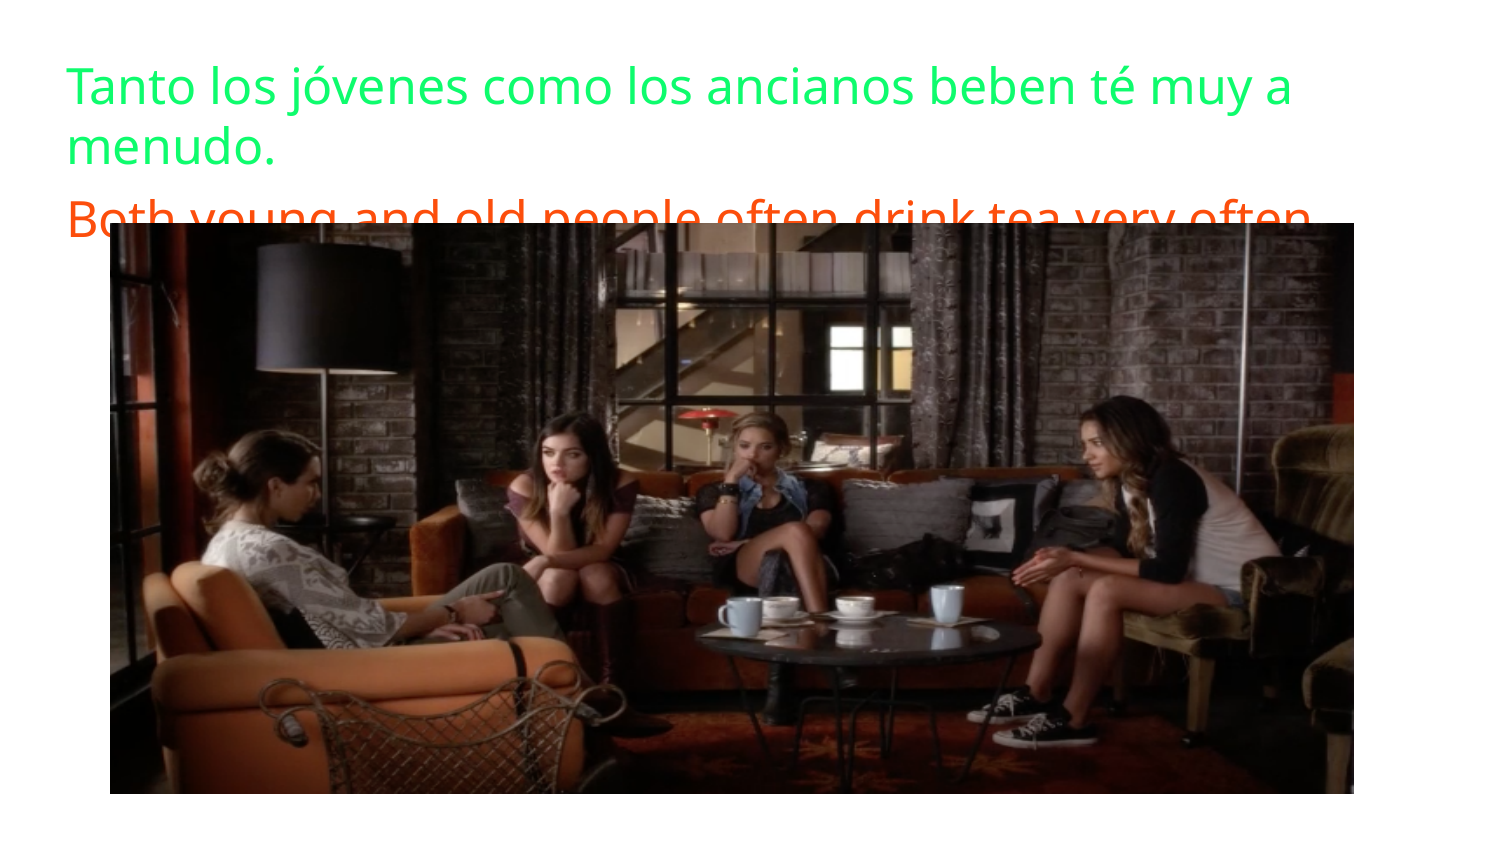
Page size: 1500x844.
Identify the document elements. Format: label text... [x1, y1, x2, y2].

picture [110, 223, 1354, 794]
title Tanto los jóvenes como los ancianos beben té muy a menudo. Both young and old people often drink tea very often. [51, 39, 1449, 224]
